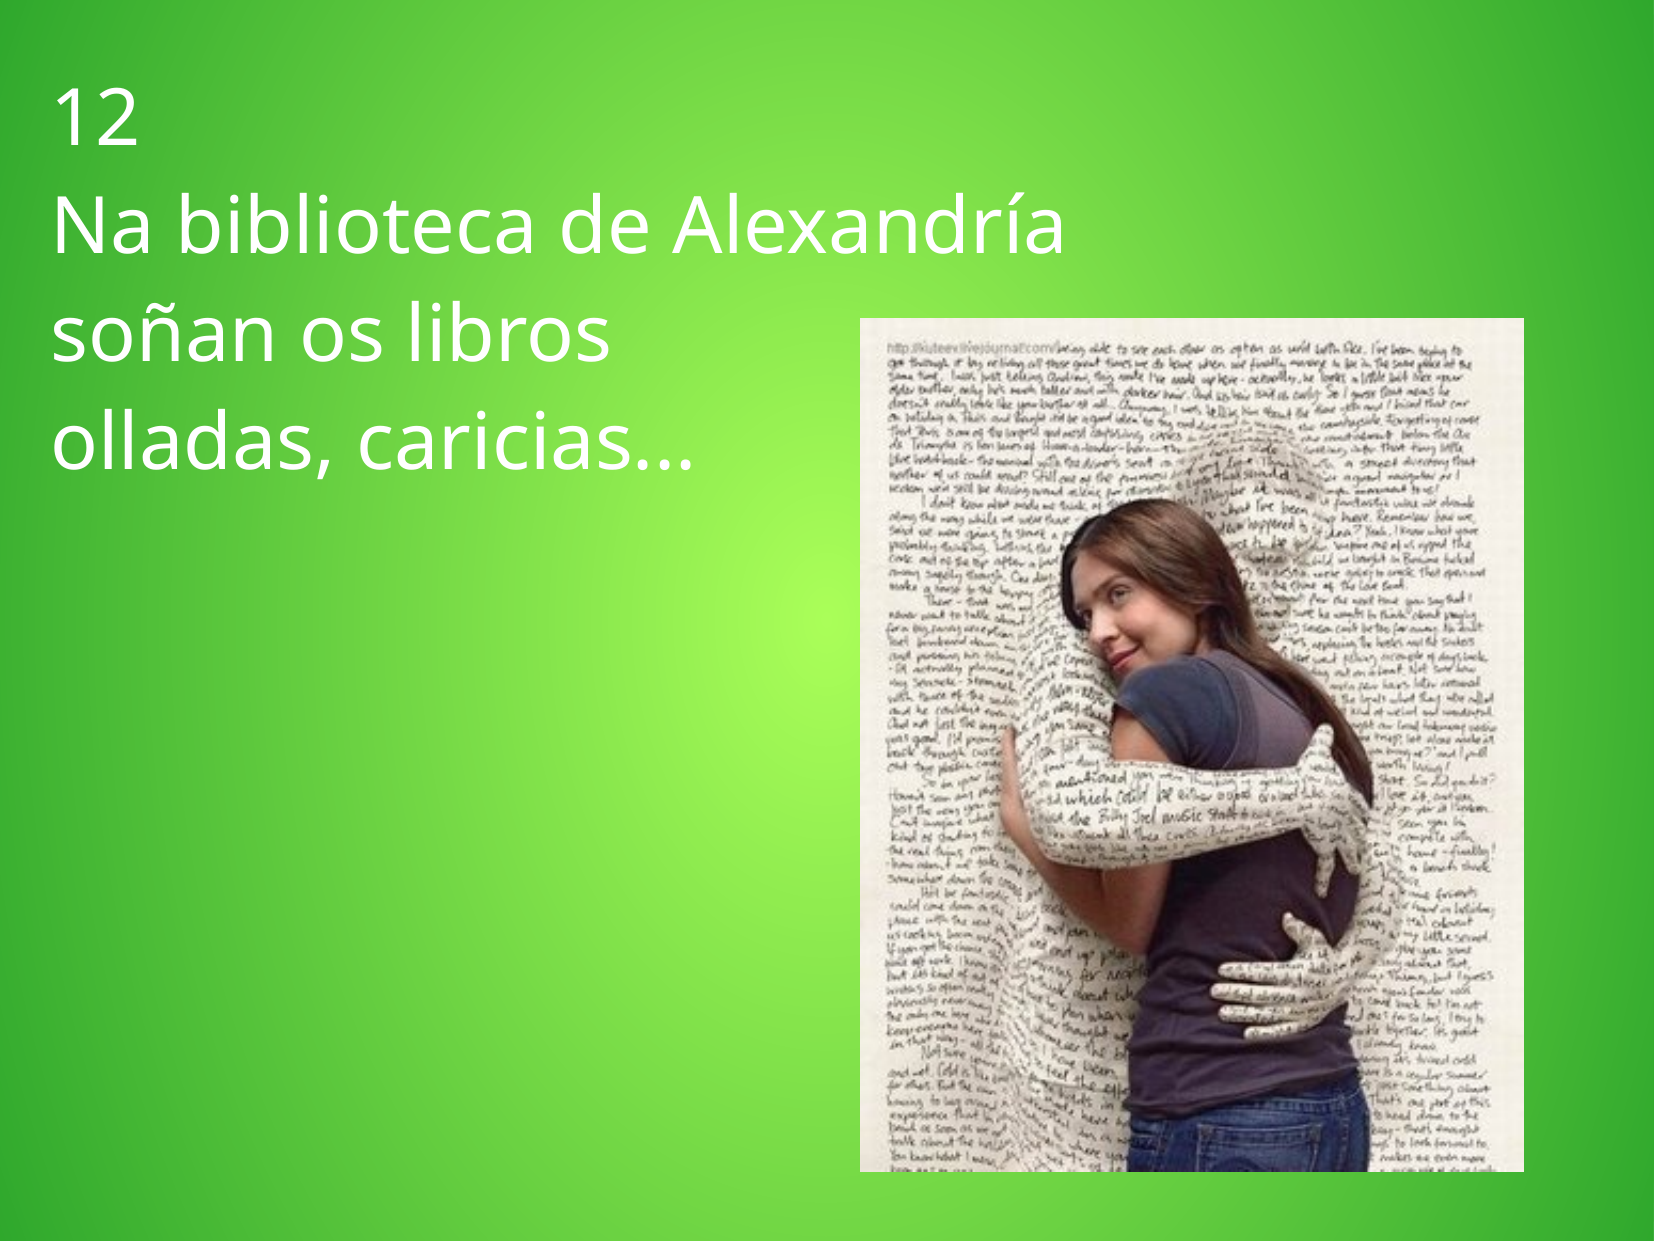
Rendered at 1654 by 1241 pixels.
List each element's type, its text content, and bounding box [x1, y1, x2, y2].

text_box 12 Na biblioteca de Alexandría soñan os libros olladas, caricias... [35, 53, 1654, 509]
picture [860, 318, 1524, 1172]
